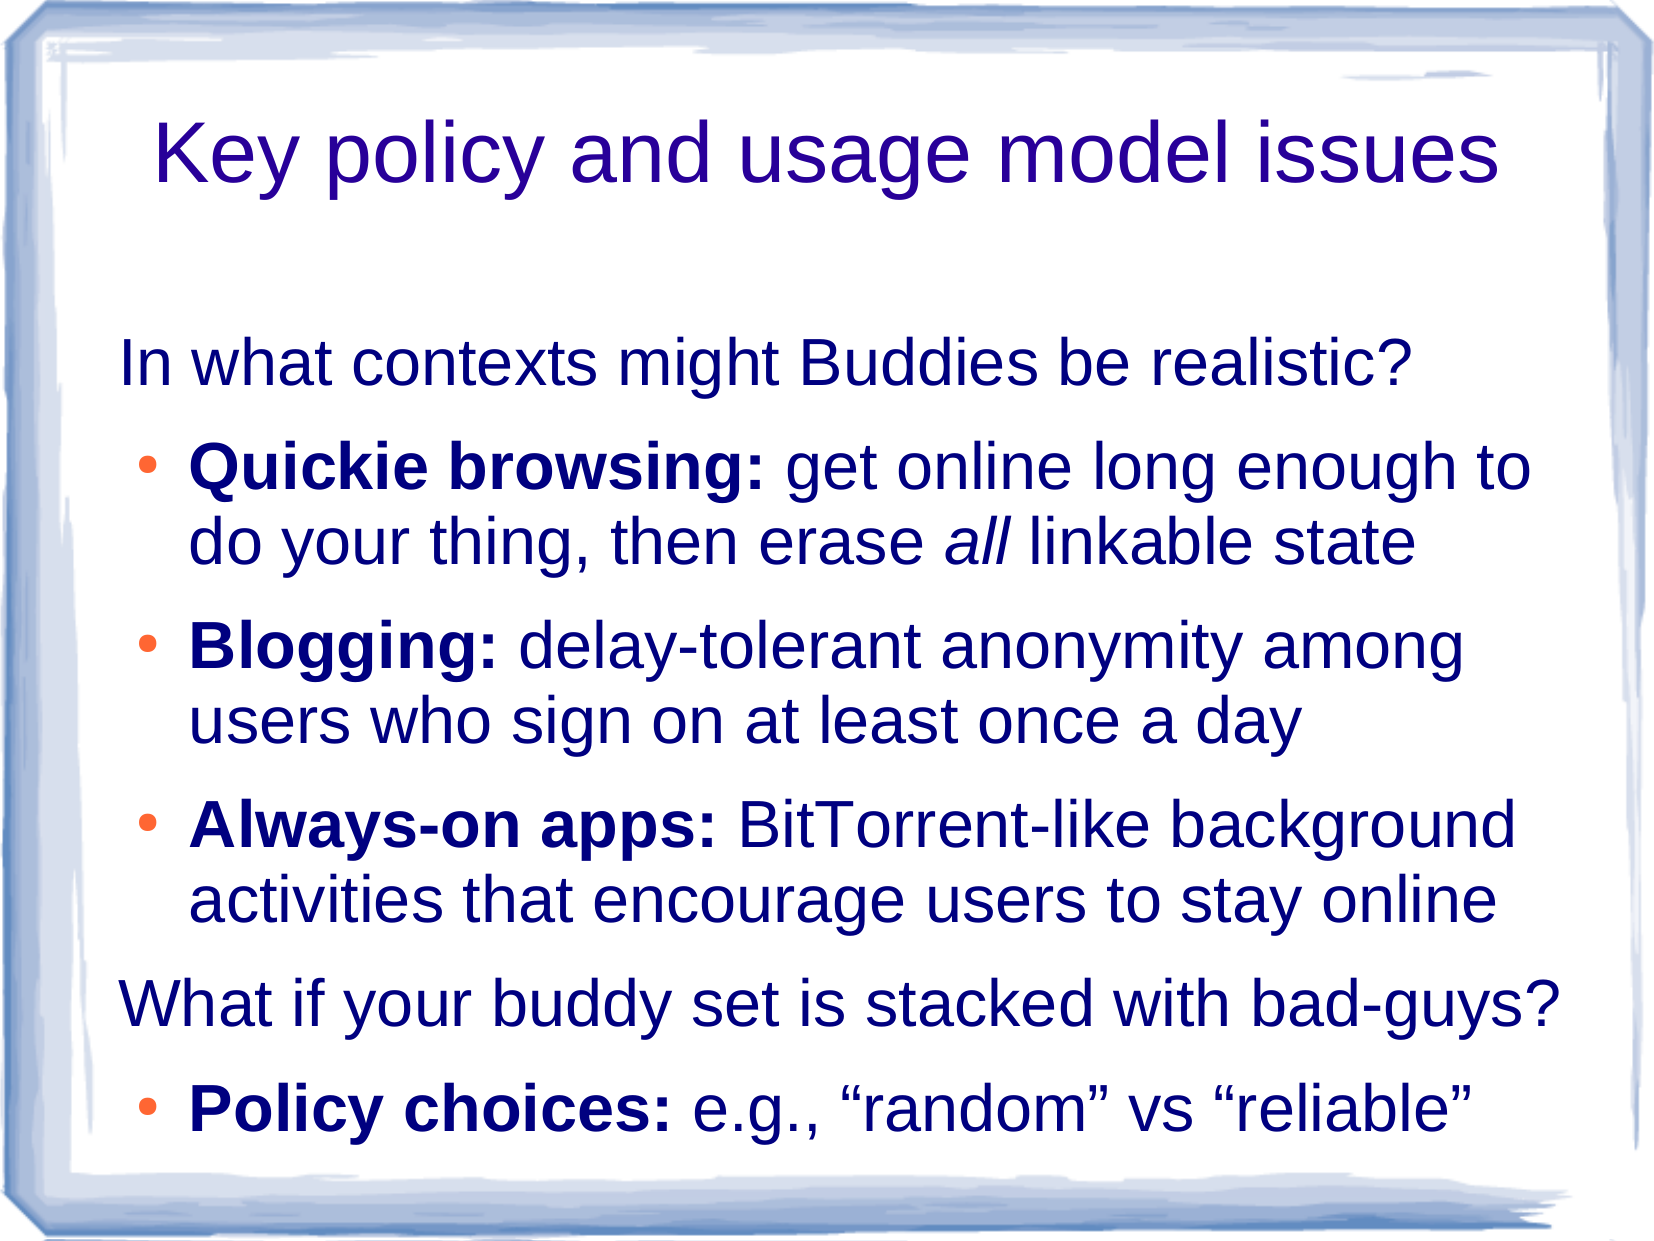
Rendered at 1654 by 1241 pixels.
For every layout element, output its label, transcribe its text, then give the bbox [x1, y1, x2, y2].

picture [0, 0, 1654, 1241]
title Key policy and usage model issues [82, 49, 1571, 257]
list In what contexts might Buddies be realistic? Quickie browsing: get online long enough to do your thing, then erase all linkable state Blogging: delay-tolerant anonymity among users who sign on at least once a day Always-on apps: BitTorrent-like background activities that encourage users to stay online What if your buddy set is stacked with bad-guys? Policy choices: e.g., “random” vs “reliable” [118, 324, 1571, 1144]
